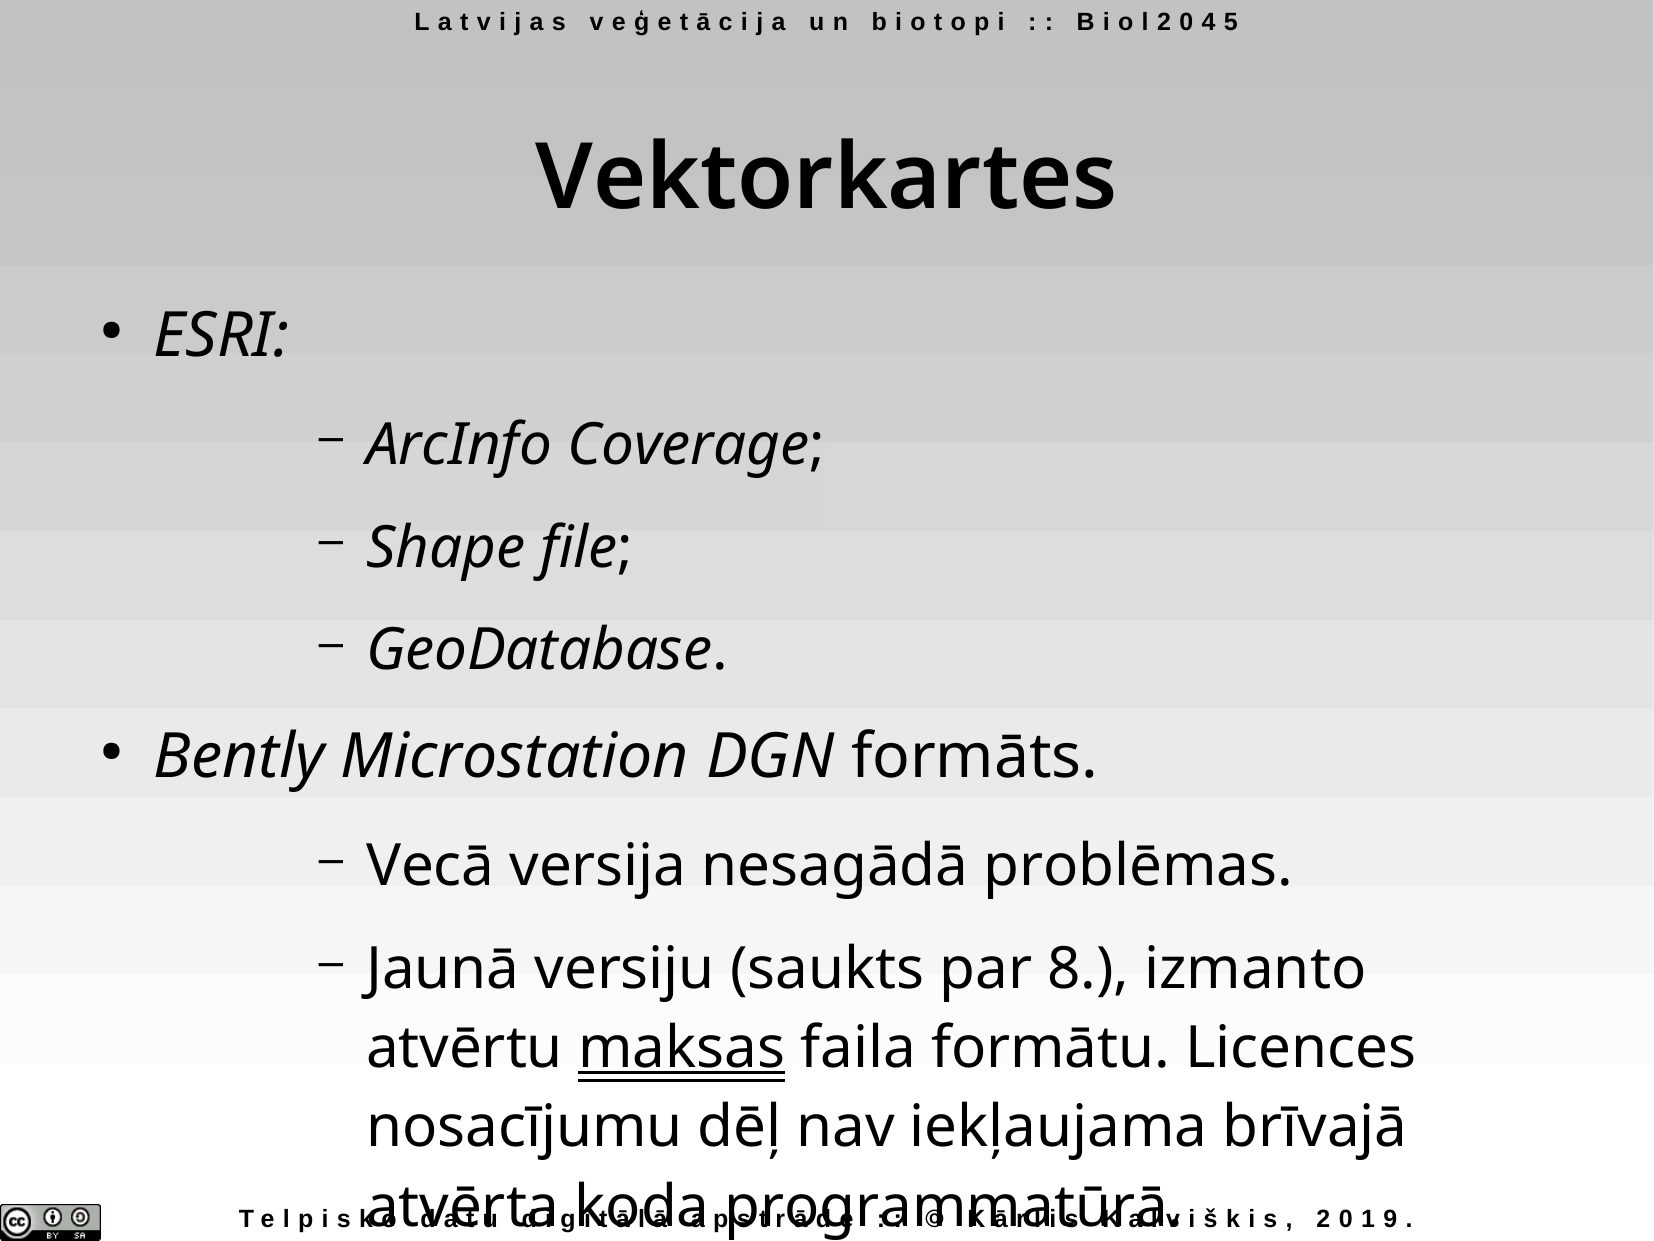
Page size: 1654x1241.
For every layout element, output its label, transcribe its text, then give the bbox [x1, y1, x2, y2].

list ESRI: ArcInfo Coverage; Shape file; GeoDatabase. Bently Microstation DGN formāts. Vecā versija nesagādā problēmas. Jaunā versiju (saukts par 8.), izmanto atvērtu maksas faila formātu. Licences nosacījumu dēļ nav iekļaujama brīvajā atvērta koda programmatūrā. [82, 289, 1571, 1147]
picture [0, 0, 1654, 1241]
title Vektorkartes [29, 49, 1625, 296]
